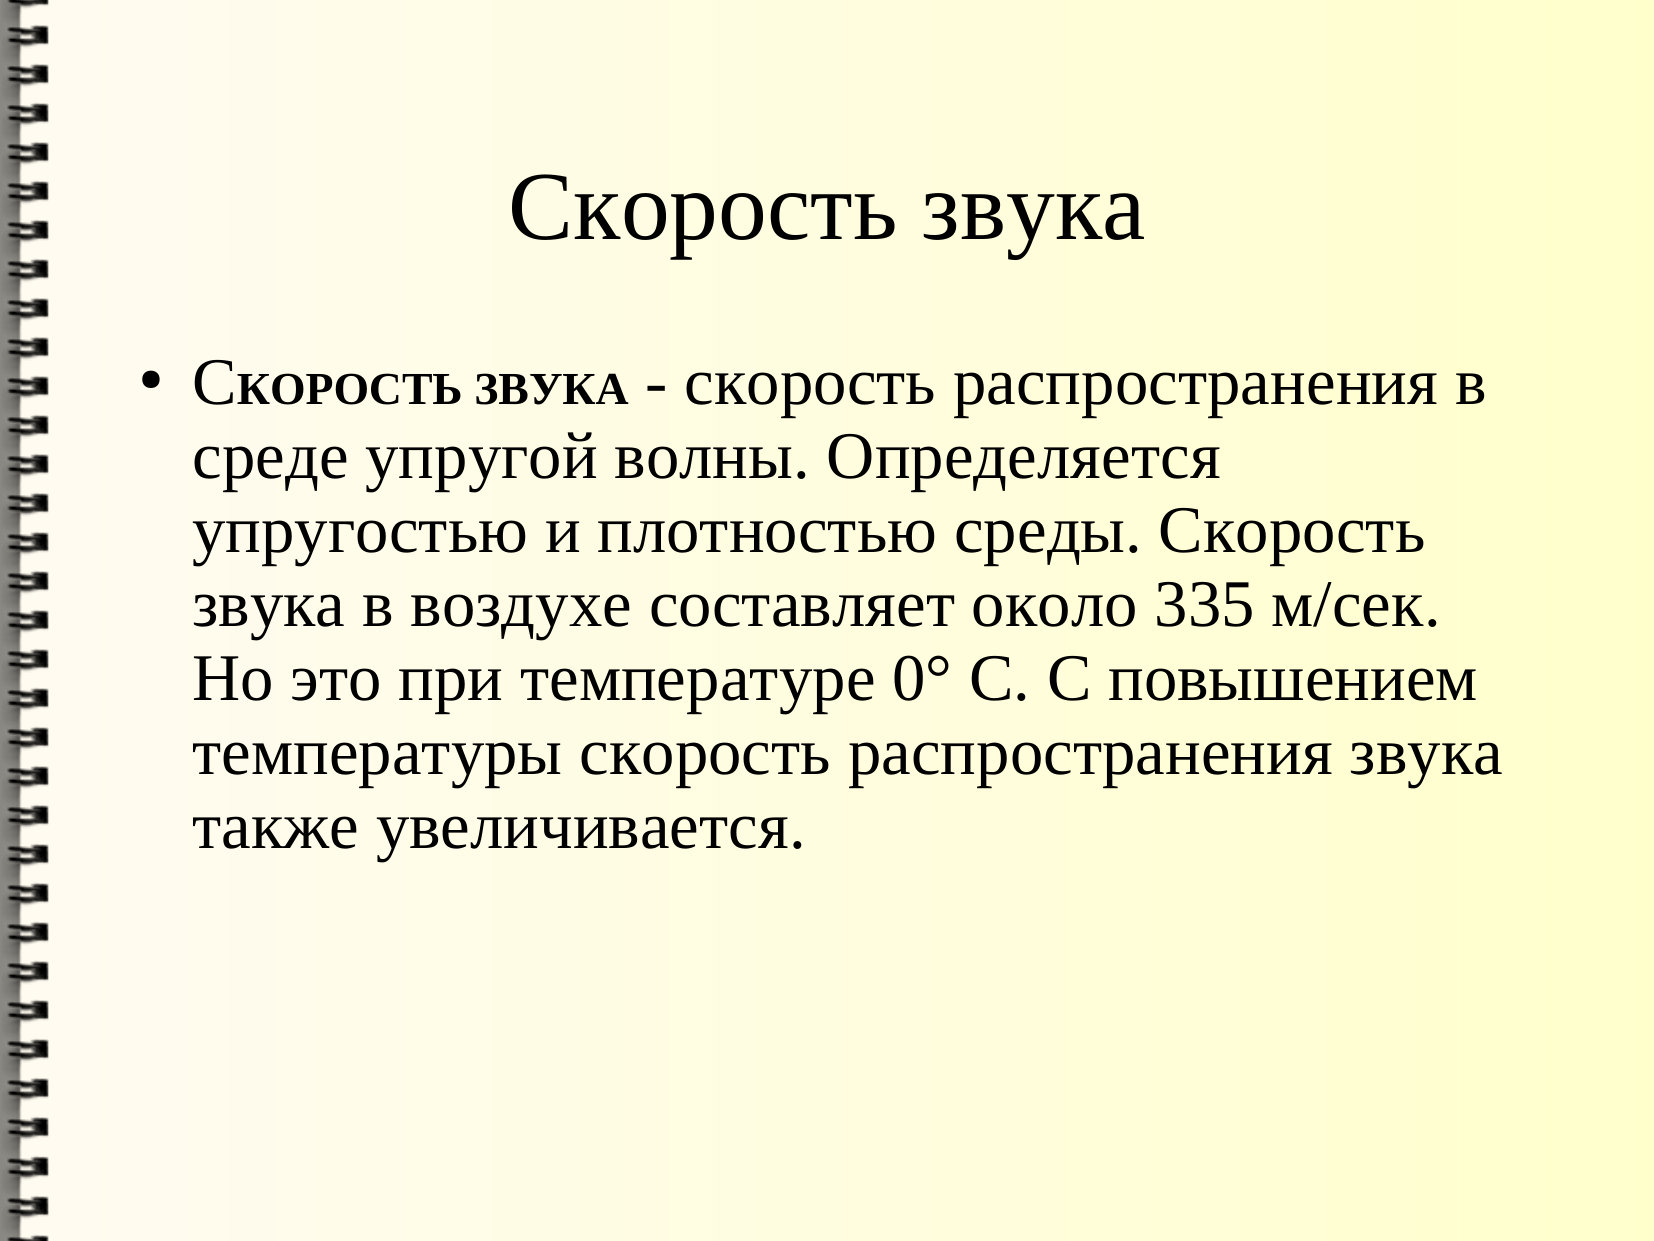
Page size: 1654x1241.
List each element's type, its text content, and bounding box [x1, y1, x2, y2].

picture [0, 0, 1654, 1241]
list СКОРОСТЬ ЗВУКА - скорость распространения в среде упругой волны. Определяется упругостью и плотностью среды. Скорость звука в воздухе составляет около 335 м/сек. Но это при температуре 0° С. С повышением температуры скорость распространения звука также увеличивается. [121, 344, 1534, 1127]
title Скорость звука [121, 102, 1534, 310]
